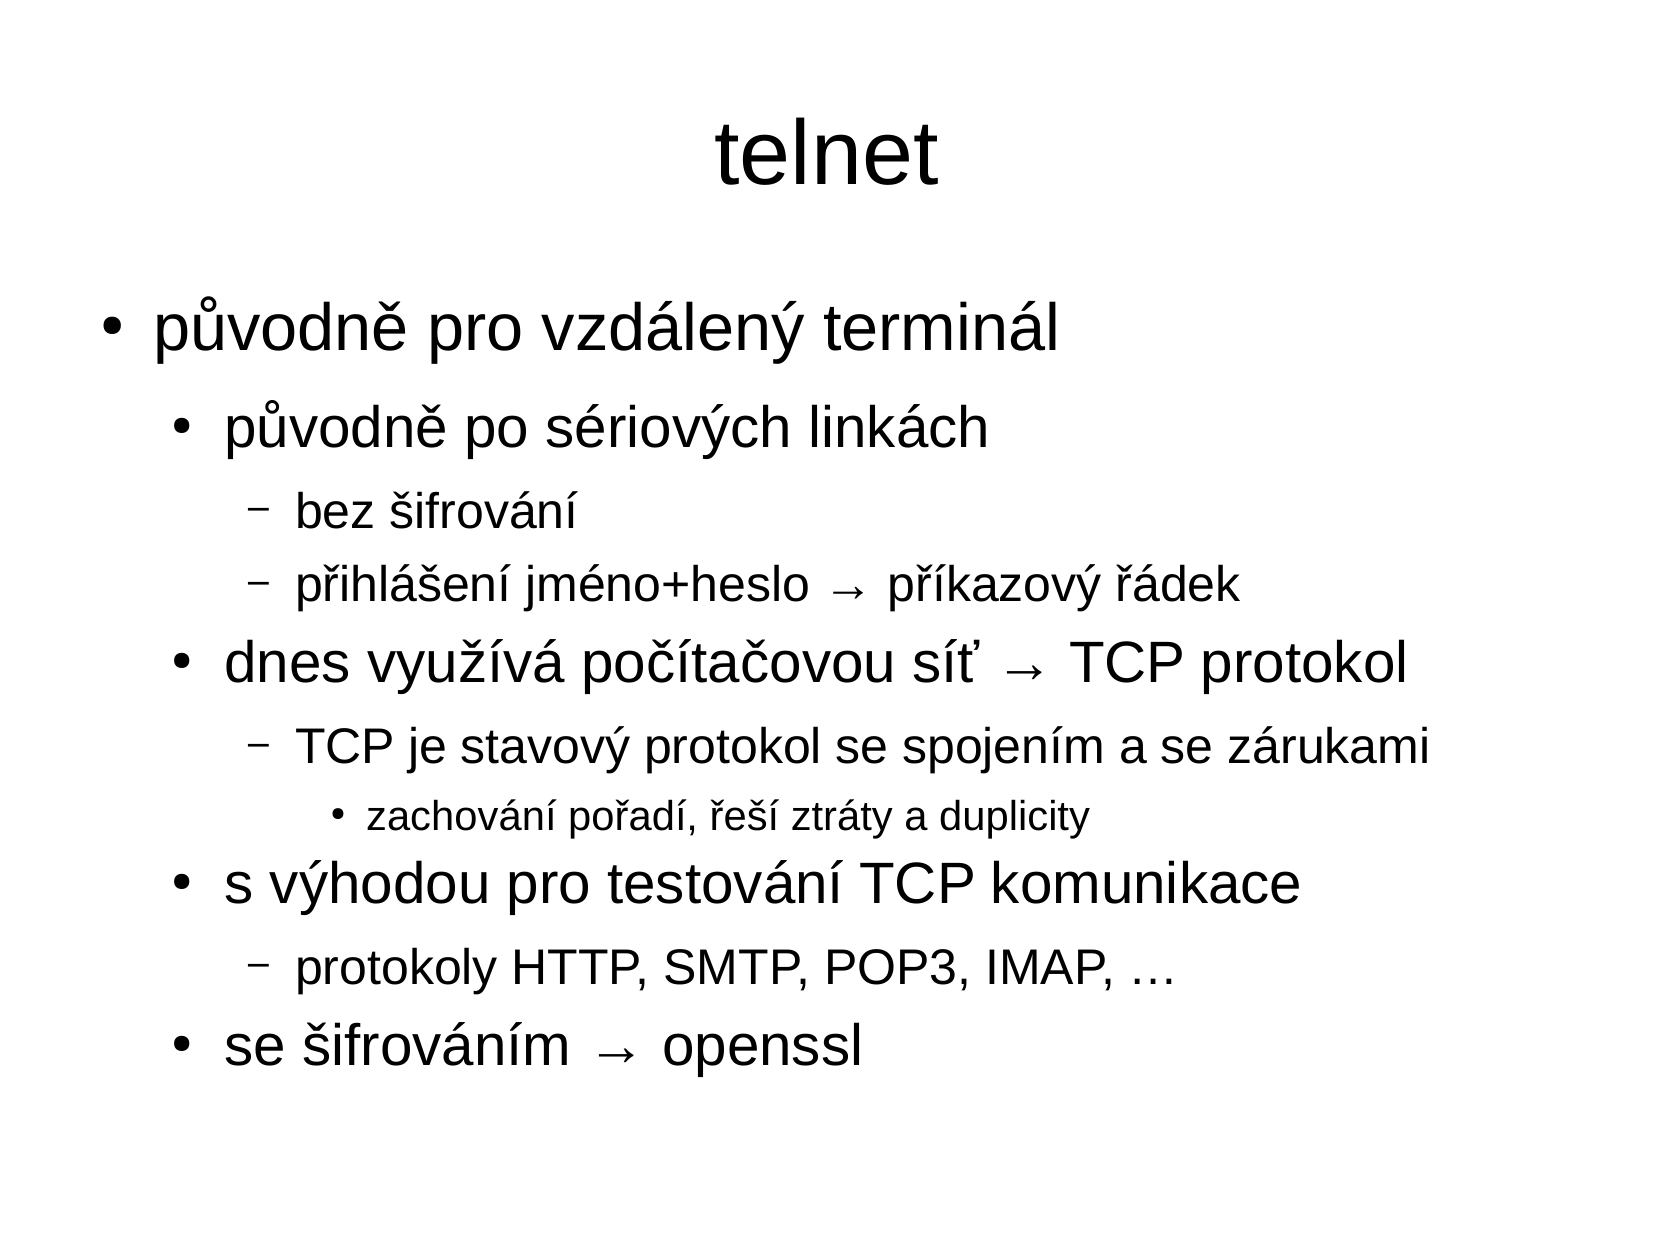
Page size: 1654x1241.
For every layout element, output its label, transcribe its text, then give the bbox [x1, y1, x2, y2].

list původně pro vzdálený terminál původně po sériových linkách bez šifrování přihlášení jméno+heslo → příkazový řádek dnes využívá počítačovou síť → TCP protokol TCP je stavový protokol se spojením a se zárukami zachování pořadí, řeší ztráty a duplicity s výhodou pro testování TCP komunikace protokoly HTTP, SMTP, POP3, IMAP, … se šifrováním → openssl [82, 290, 1571, 1078]
title telnet [82, 49, 1571, 257]
